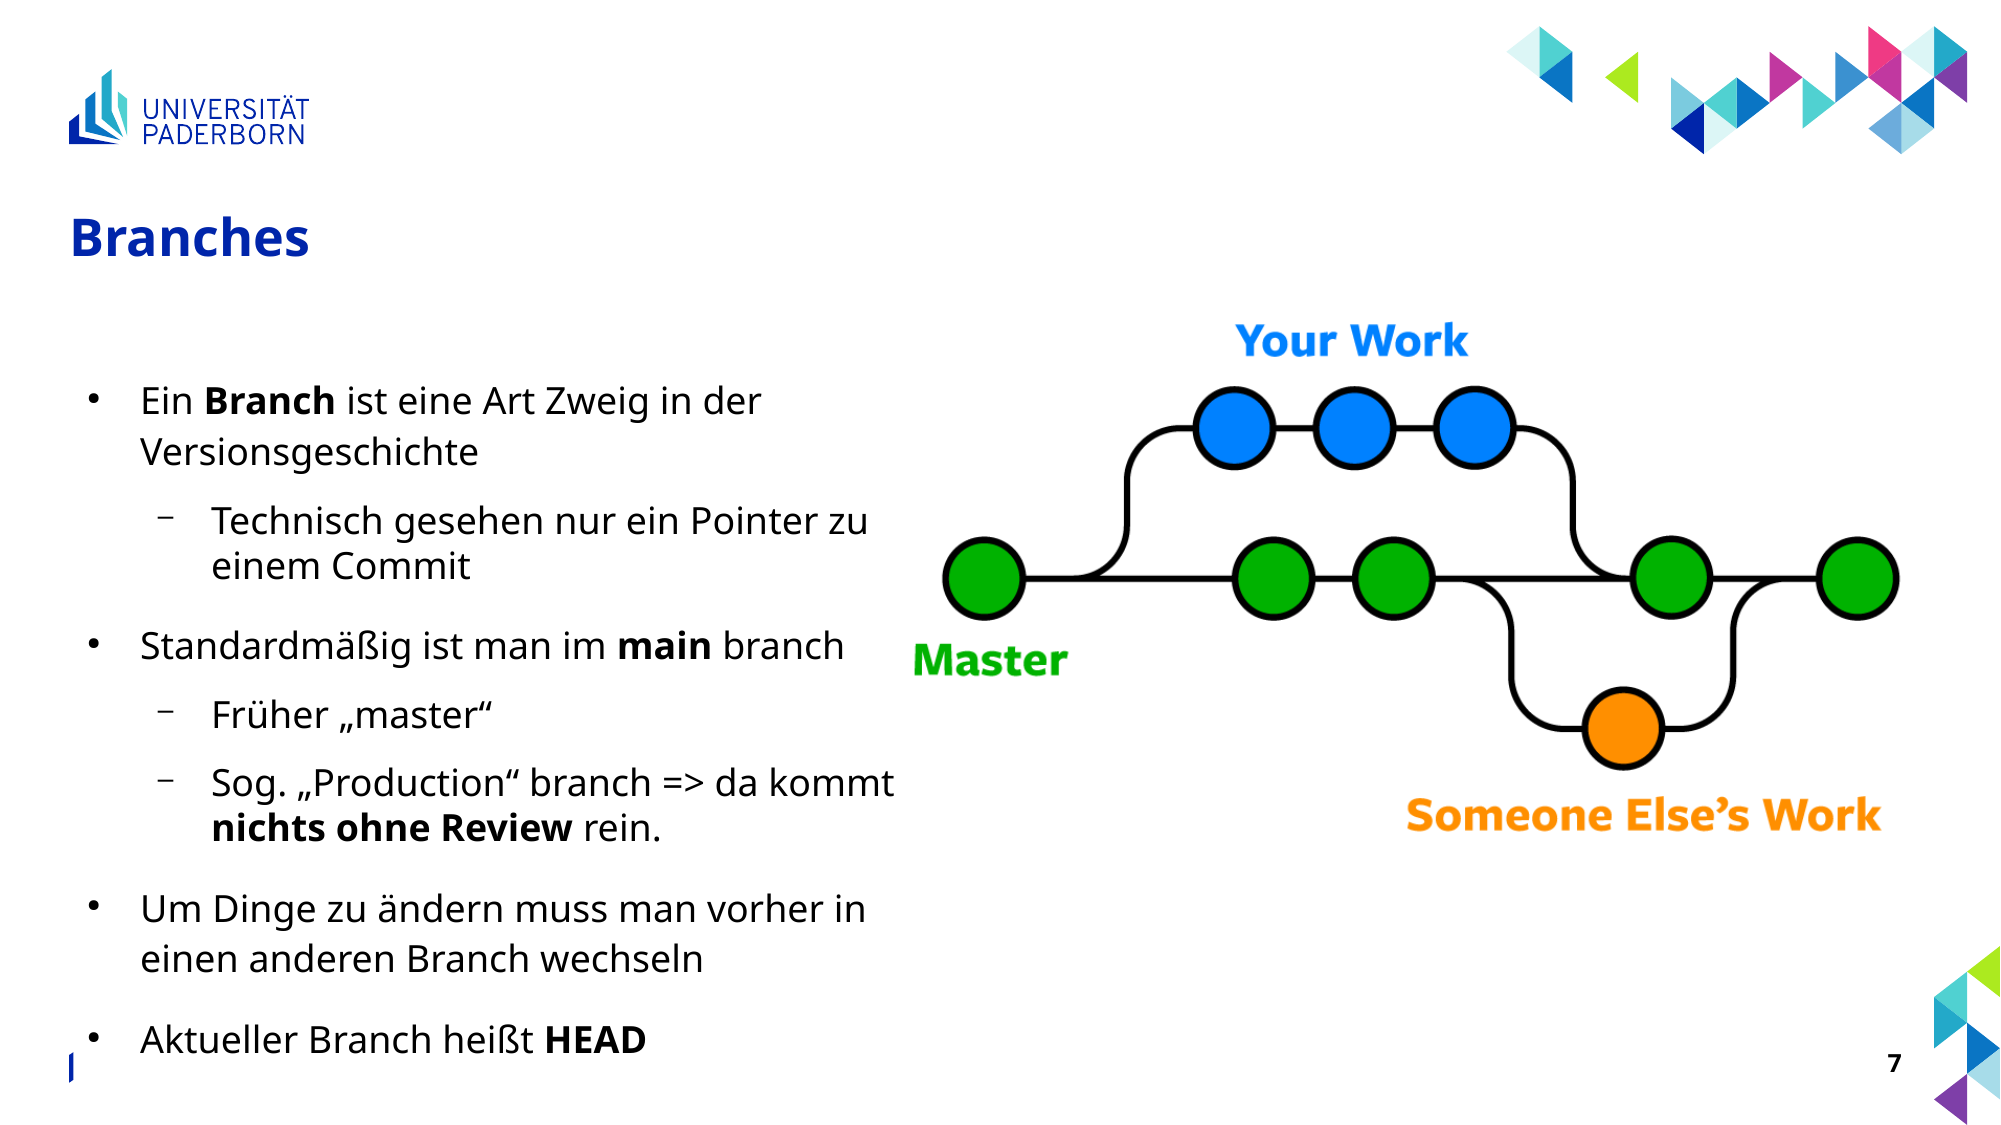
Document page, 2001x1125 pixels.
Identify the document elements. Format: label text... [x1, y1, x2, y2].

list Ein Branch ist eine Art Zweig in der Versionsgeschichte Technisch gesehen nur ein Pointer zu einem Commit Standardmäßig ist man im main branch Früher „master“ Sog. „Production“ branch => da kommt nichts ohne Review rein. Um Dinge zu ändern muss man vorher in einen anderen Branch wechseln Aktueller Branch heißt HEAD [69, 371, 953, 998]
title Branches [69, 204, 1931, 347]
picture [900, 318, 1913, 838]
